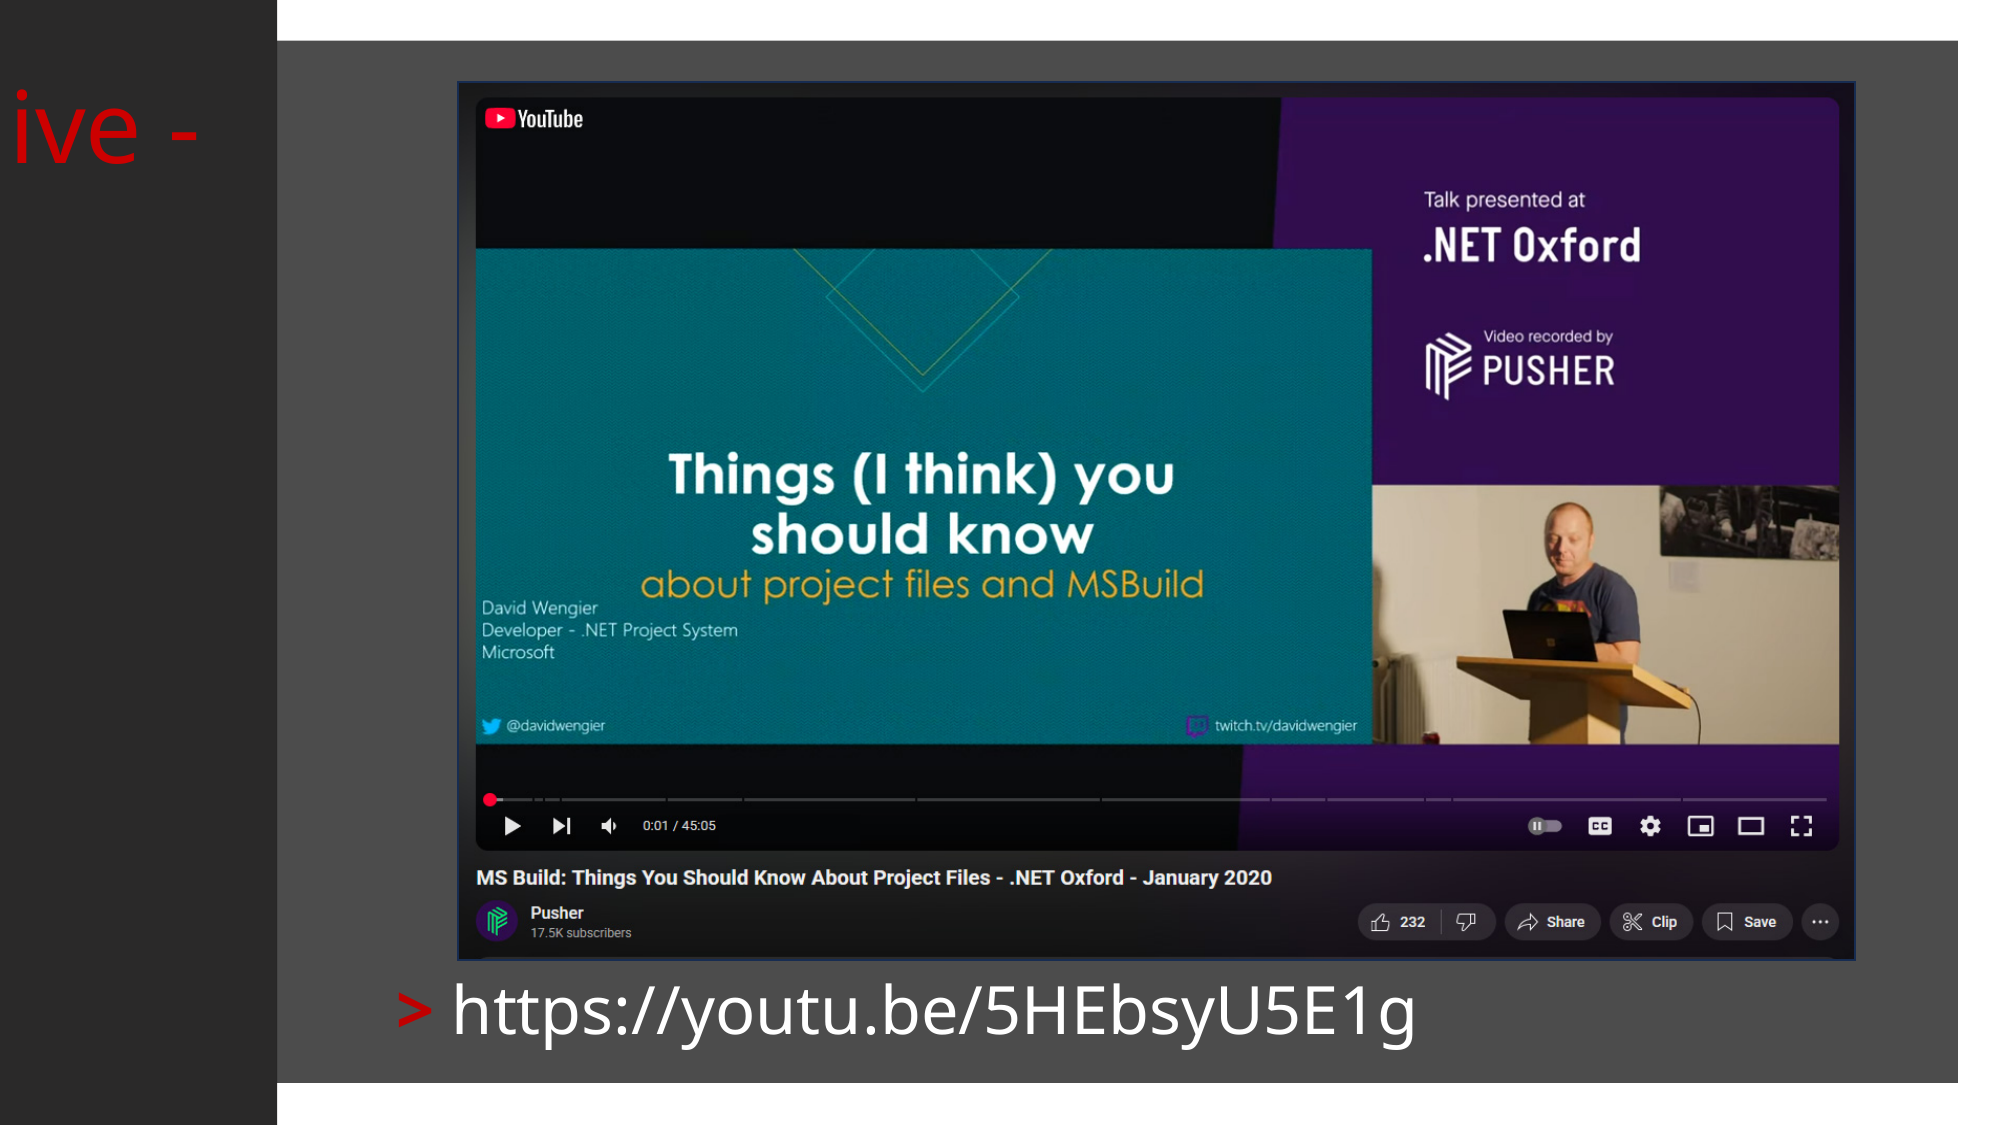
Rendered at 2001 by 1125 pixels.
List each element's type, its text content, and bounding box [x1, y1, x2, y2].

text_box - MSBuild deep dive - [64, 55, 217, 1114]
text_box > https://youtu.be/5HEbsyU5E1g [381, 960, 1778, 1056]
text_box [0, 0, 1958, 1125]
